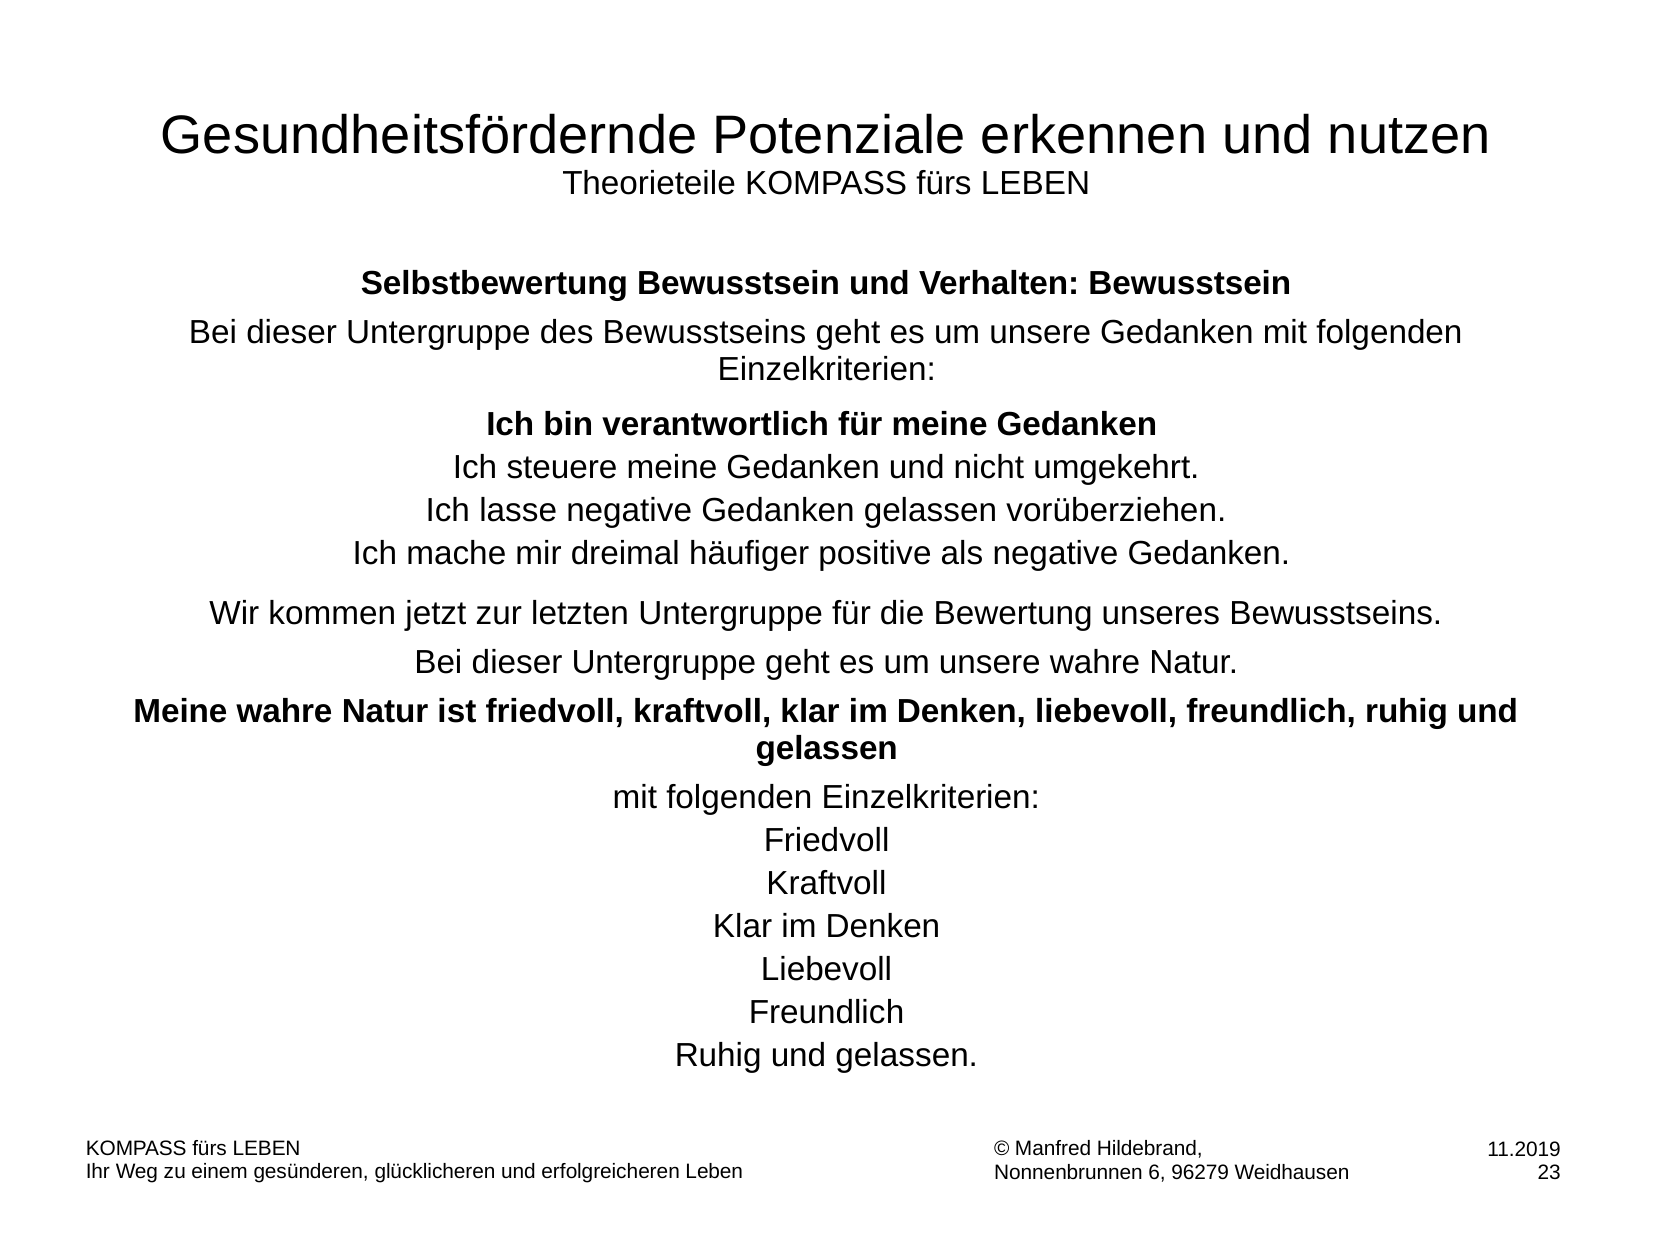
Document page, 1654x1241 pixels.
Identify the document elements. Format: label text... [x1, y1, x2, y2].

text_box 11.2019 23 [1405, 1118, 1576, 1203]
list Selbstbewertung Bewusstsein und Verhalten: Bewusstsein Bei dieser Untergruppe des Bewusstseins geht es um unsere Gedanken mit folgenden Einzelkriterien: Ich bin verantwortlich für meine Gedanken Ich steuere meine Gedanken und nicht umgekehrt. Ich lasse negative Gedanken gelassen vorüberziehen. Ich mache mir dreimal häufiger positive als negative Gedanken. Wir kommen jetzt zur letzten Untergruppe für die Bewertung unseres Bewusstseins. Bei dieser Untergruppe geht es um unsere wahre Natur. Meine wahre Natur ist friedvoll, kraftvoll, klar im Denken, liebevoll, freundlich, ruhig und gelassen mit folgenden Einzelkriterien: Friedvoll Kraftvoll Klar im Denken Liebevoll Freundlich Ruhig und gelassen. [82, 264, 1571, 1107]
title Gesundheitsfördernde Potenziale erkennen und nutzen Theorieteile KOMPASS fürs LEBEN [82, 49, 1571, 257]
text_box © Manfred Hildebrand, Nonnenbrunnen 6, 96279 Weidhausen [979, 1118, 1389, 1203]
text_box KOMPASS fürs LEBEN Ihr Weg zu einem gesünderen, glücklicheren und erfolgreicheren Leben [71, 1118, 964, 1202]
